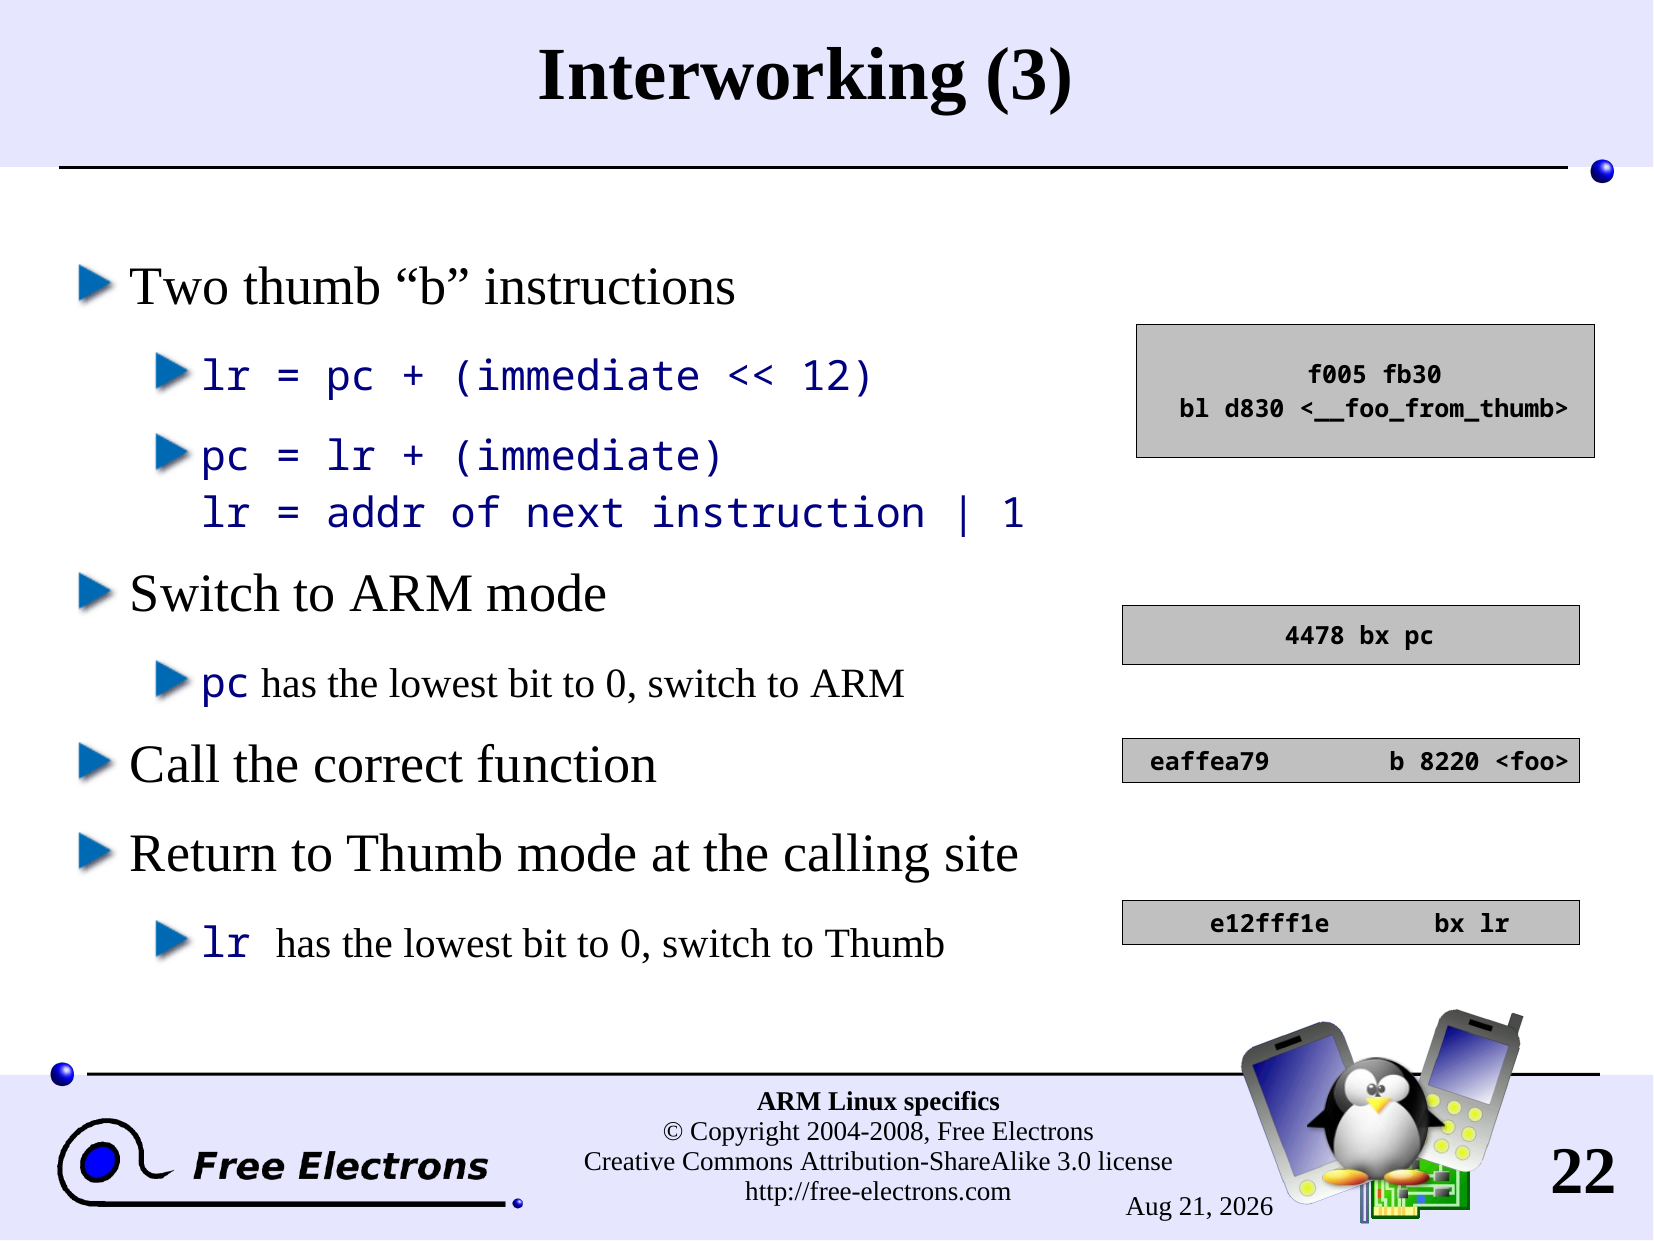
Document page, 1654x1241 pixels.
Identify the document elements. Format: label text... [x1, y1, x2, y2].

text_box 4478 bx pc [1122, 605, 1580, 665]
picture [1225, 983, 1538, 1241]
list Two thumb “b” instructions lr = pc + (immediate << 12) pc = lr + (immediate) lr = addr of next instruction | 1 Switch to ARM mode pc has the lowest bit to 0, switch to ARM Call the correct function Return to Thumb mode at the calling site lr has the lowest bit to 0, switch to Thumb [59, 255, 1063, 956]
text_box e12fff1e bx lr [1122, 900, 1580, 945]
text_box eaffea79 b 8220 <foo> [1122, 738, 1580, 783]
picture [153, 956, 198, 967]
title Interworking (3) [60, 25, 1551, 124]
picture [50, 1107, 527, 1216]
text_box f005 fb30 bl d830 <__foo_from_thumb> [1136, 324, 1595, 458]
